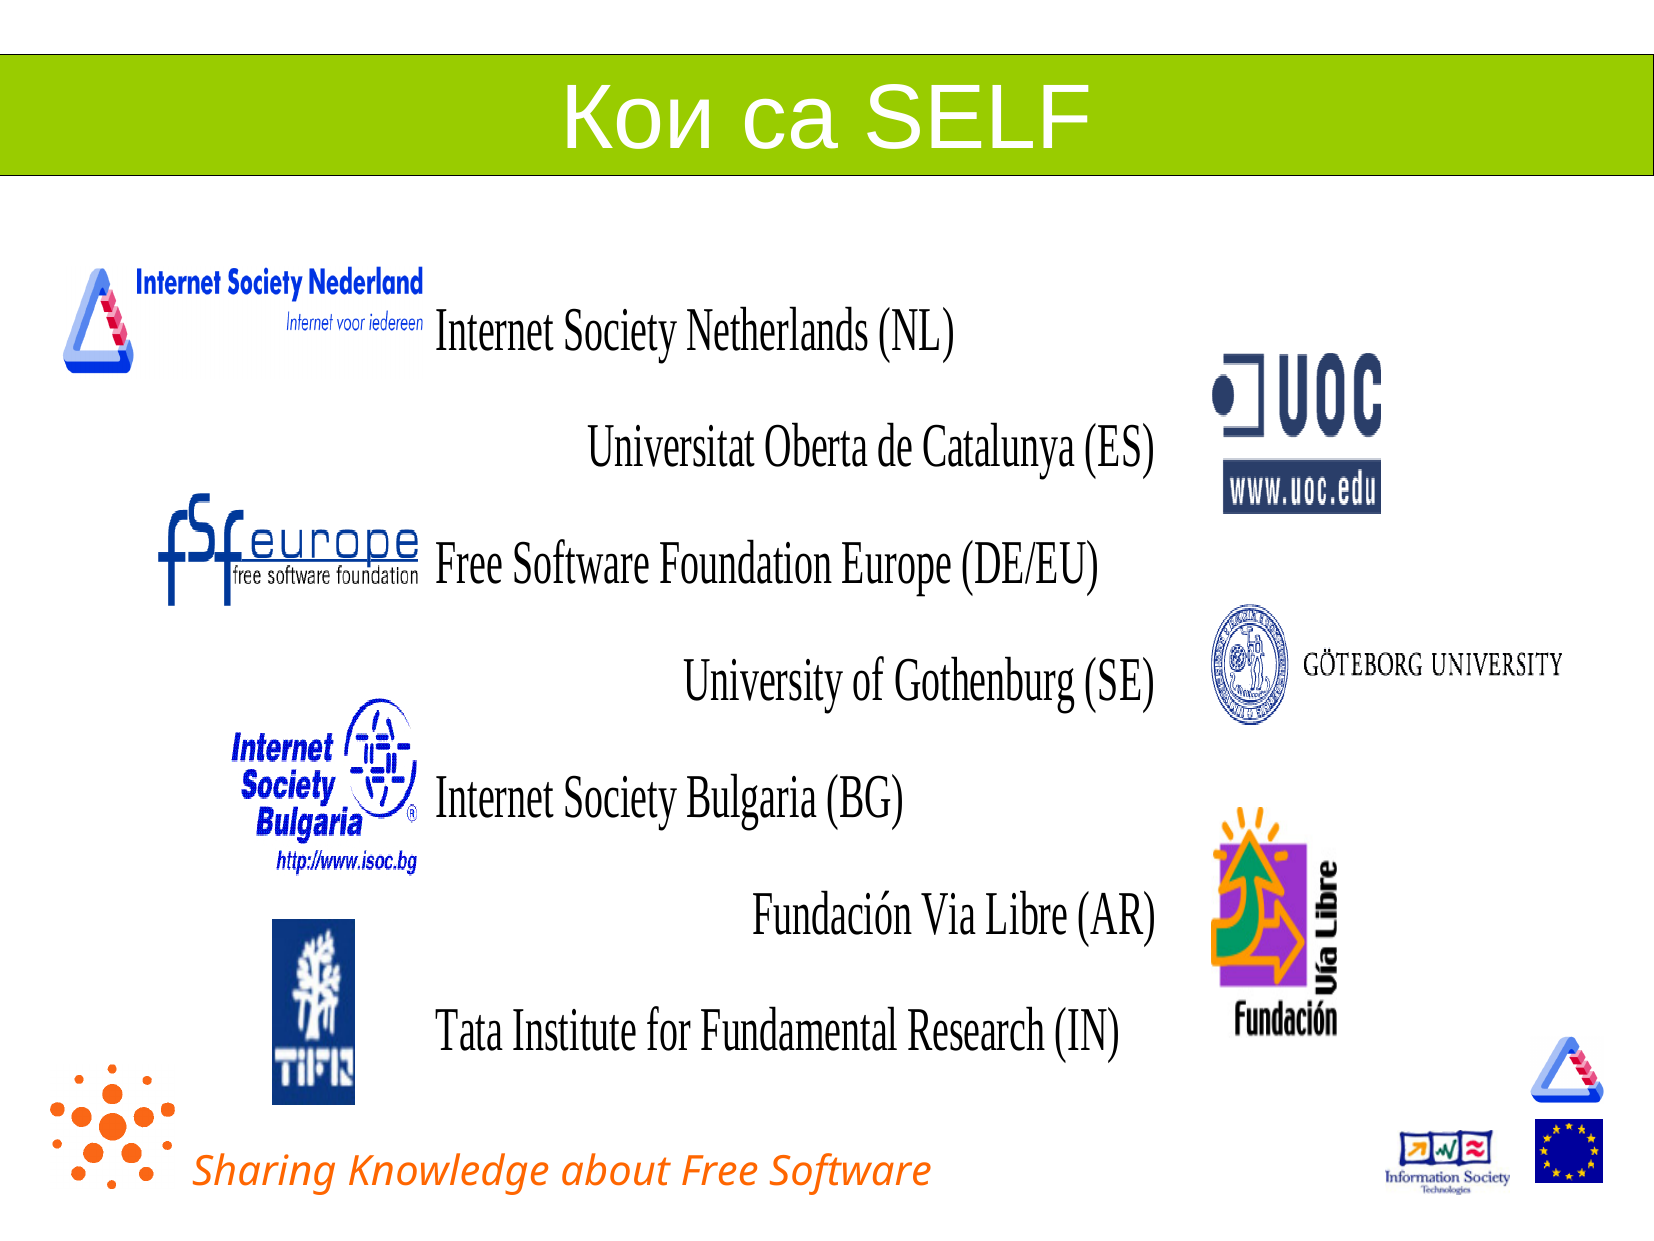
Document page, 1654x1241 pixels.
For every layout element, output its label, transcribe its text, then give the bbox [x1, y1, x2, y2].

title Кои са SELF [82, 59, 1571, 174]
picture [1385, 1130, 1510, 1195]
picture [1535, 1119, 1603, 1183]
picture [29, 193, 1654, 1189]
